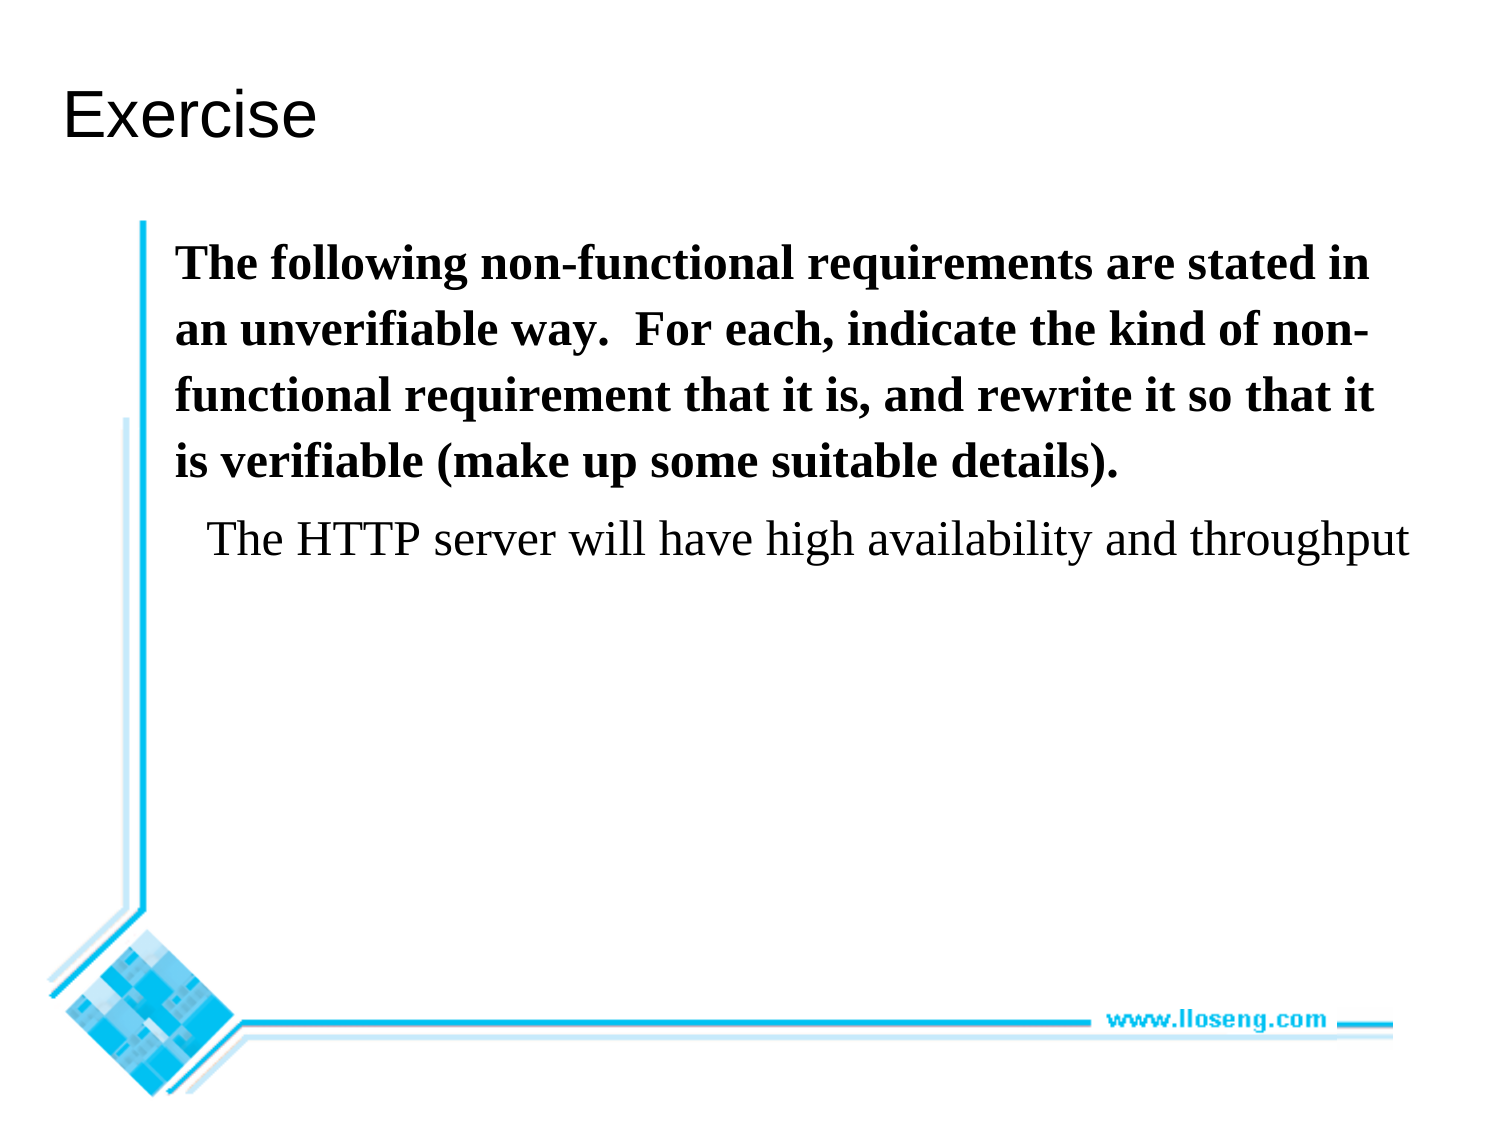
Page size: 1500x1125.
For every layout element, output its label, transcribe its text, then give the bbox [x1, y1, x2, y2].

title Exercise [62, 37, 1413, 188]
picture [35, 209, 1393, 1099]
list The following non-functional requirements are stated in an unverifiable way. For each, indicate the kind of non-functional requirement that it is, and rewrite it so that it is verifiable (make up some suitable details). The HTTP server will have high availability and throughput [174, 224, 1413, 1013]
